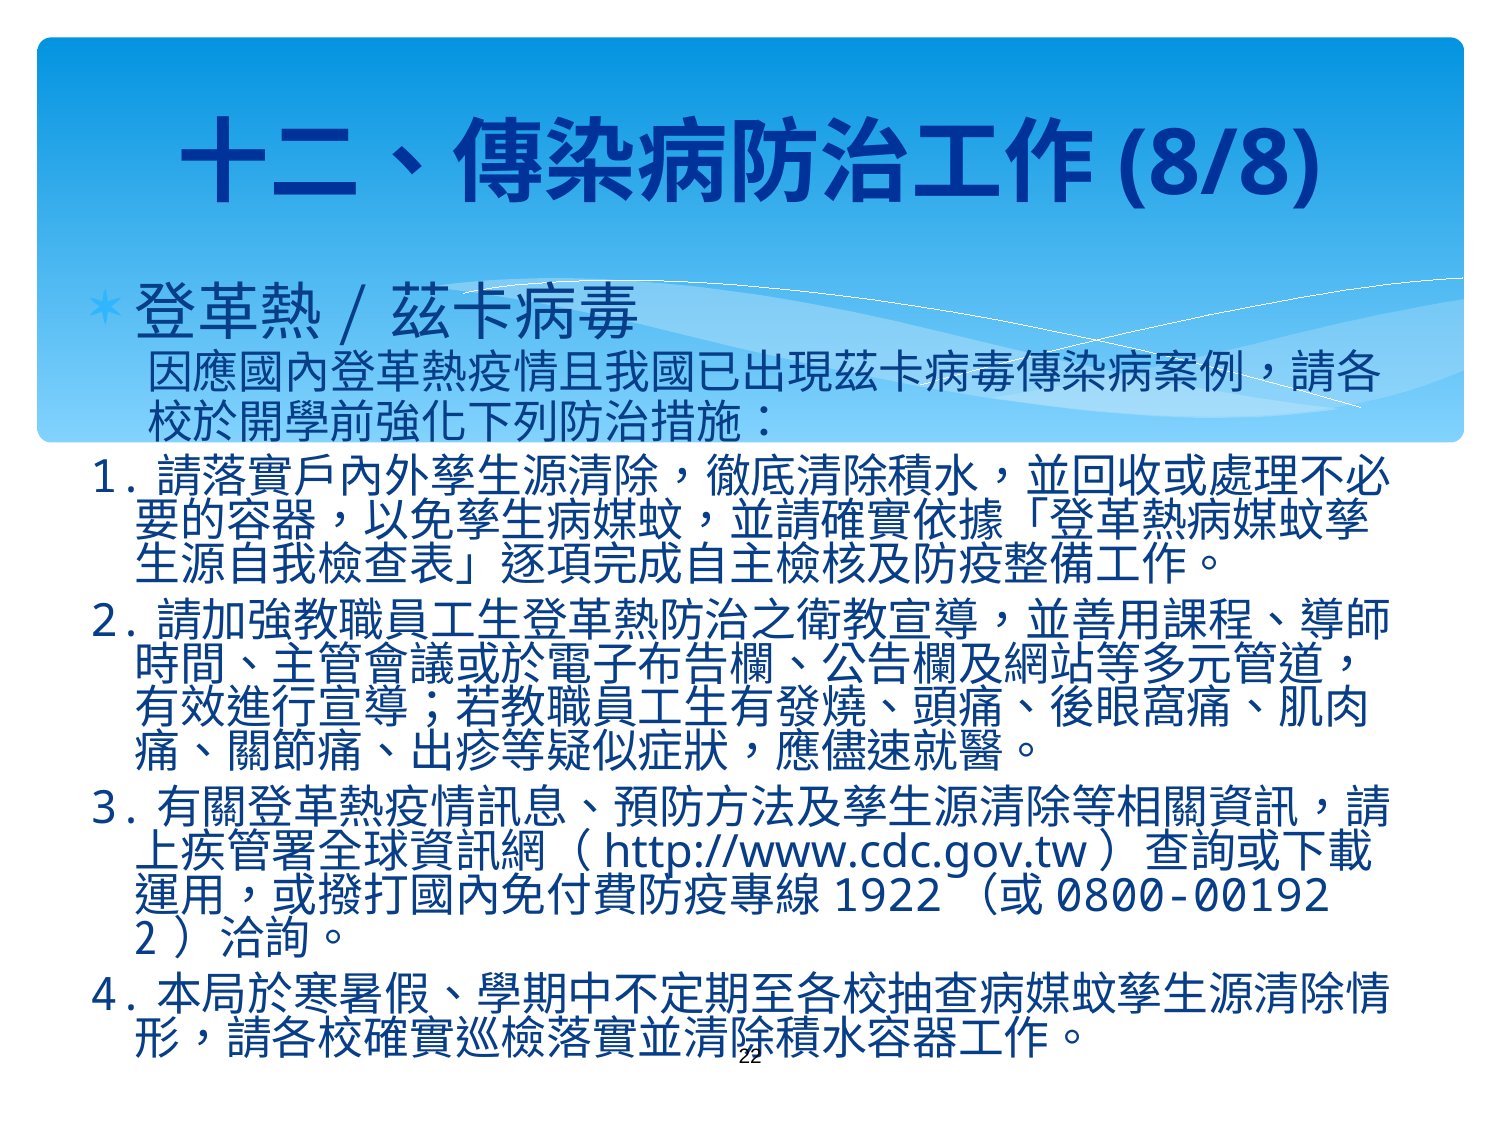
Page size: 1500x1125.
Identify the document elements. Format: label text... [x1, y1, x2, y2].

text_box <number> [654, 1025, 846, 1086]
title 十二、傳染病防治工作(8/8) [75, 55, 1426, 261]
list 登革熱/茲卡病毒 因應國內登革熱疫情且我國已出現茲卡病毒傳染病案例，請各 校於開學前強化下列防治措施： 1.請落實戶內外孳生源清除，徹底清除積水，並回收或處理不必要的容器，以免孳生病媒蚊，並請確實依據「登革熱病媒蚊孳生源自我檢查表」逐項完成自主檢核及防疫整備工作。 2.請加強教職員工生登革熱防治之衛教宣導，並善用課程、導師時間、主管會議或於電子布告欄、公告欄及網站等多元管道，有效進行宣導；若教職員工生有發燒、頭痛、後眼窩痛、肌肉痛、關節痛、出疹等疑似症狀，應儘速就醫。 3.有關登革熱疫情訊息、預防方法及孳生源清除等相關資訊，請上疾管署全球資訊網（http://www.cdc.gov.tw）查詢或下載運用，或撥打國內免付費防疫專線1922（或0800-001922）洽詢。 4.本局於寒暑假、學期中不定期至各校抽查病媒蚊孳生源清除情形，請各校確實巡檢落實並清除積水容器工作。 [75, 278, 1426, 1083]
